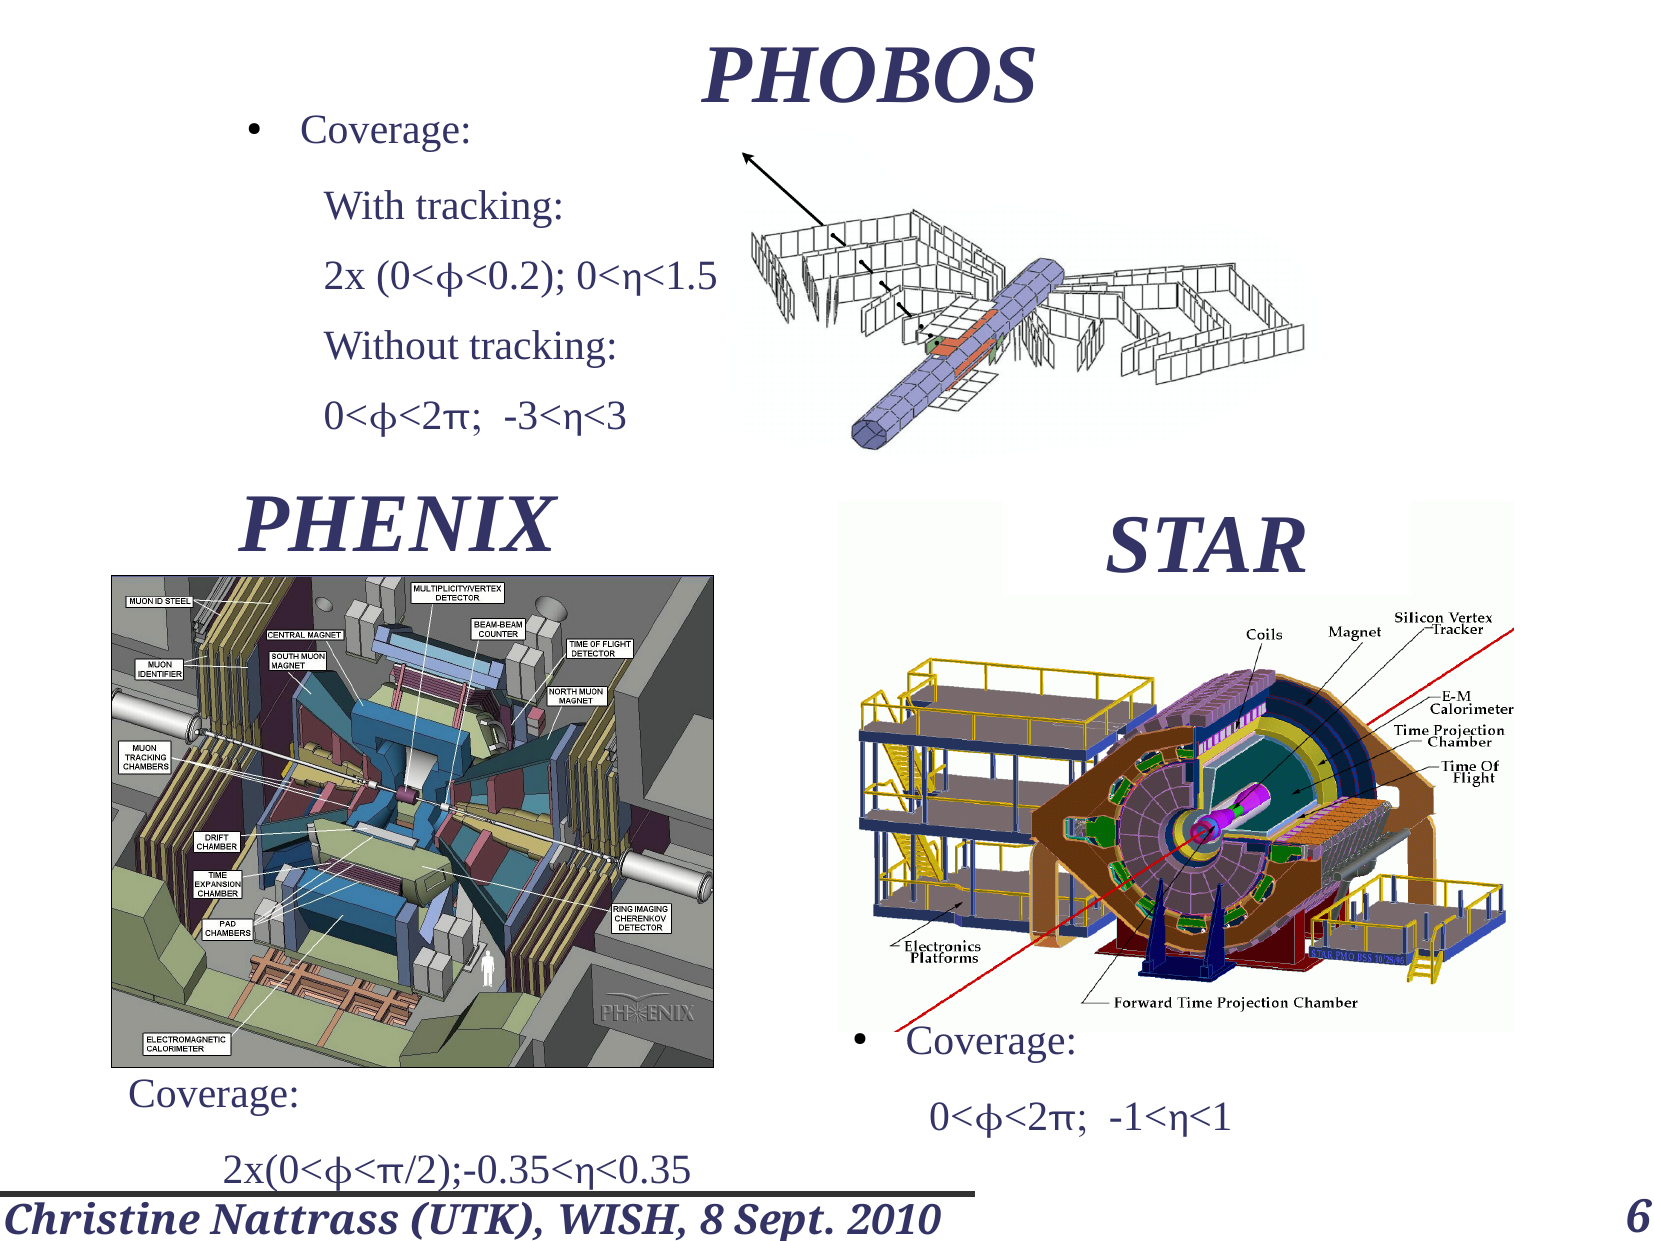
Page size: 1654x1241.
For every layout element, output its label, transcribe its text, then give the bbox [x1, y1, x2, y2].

list Coverage: 0<<2; -1<<1 [834, 1017, 1630, 1148]
title PHENIX [82, 466, 713, 580]
title PHOBOS [574, 21, 1167, 128]
title STAR [1002, 494, 1412, 595]
list Coverage: With tracking: 2x (0<<0.2); 0<<1.5 Without tracking: 0<<2; -3<<3 [229, 106, 942, 439]
picture [112, 580, 713, 1067]
picture [716, 128, 1317, 462]
list Coverage: 2x(0<</2);-0.35<<0.35 [128, 1070, 729, 1217]
picture [838, 501, 1514, 1017]
